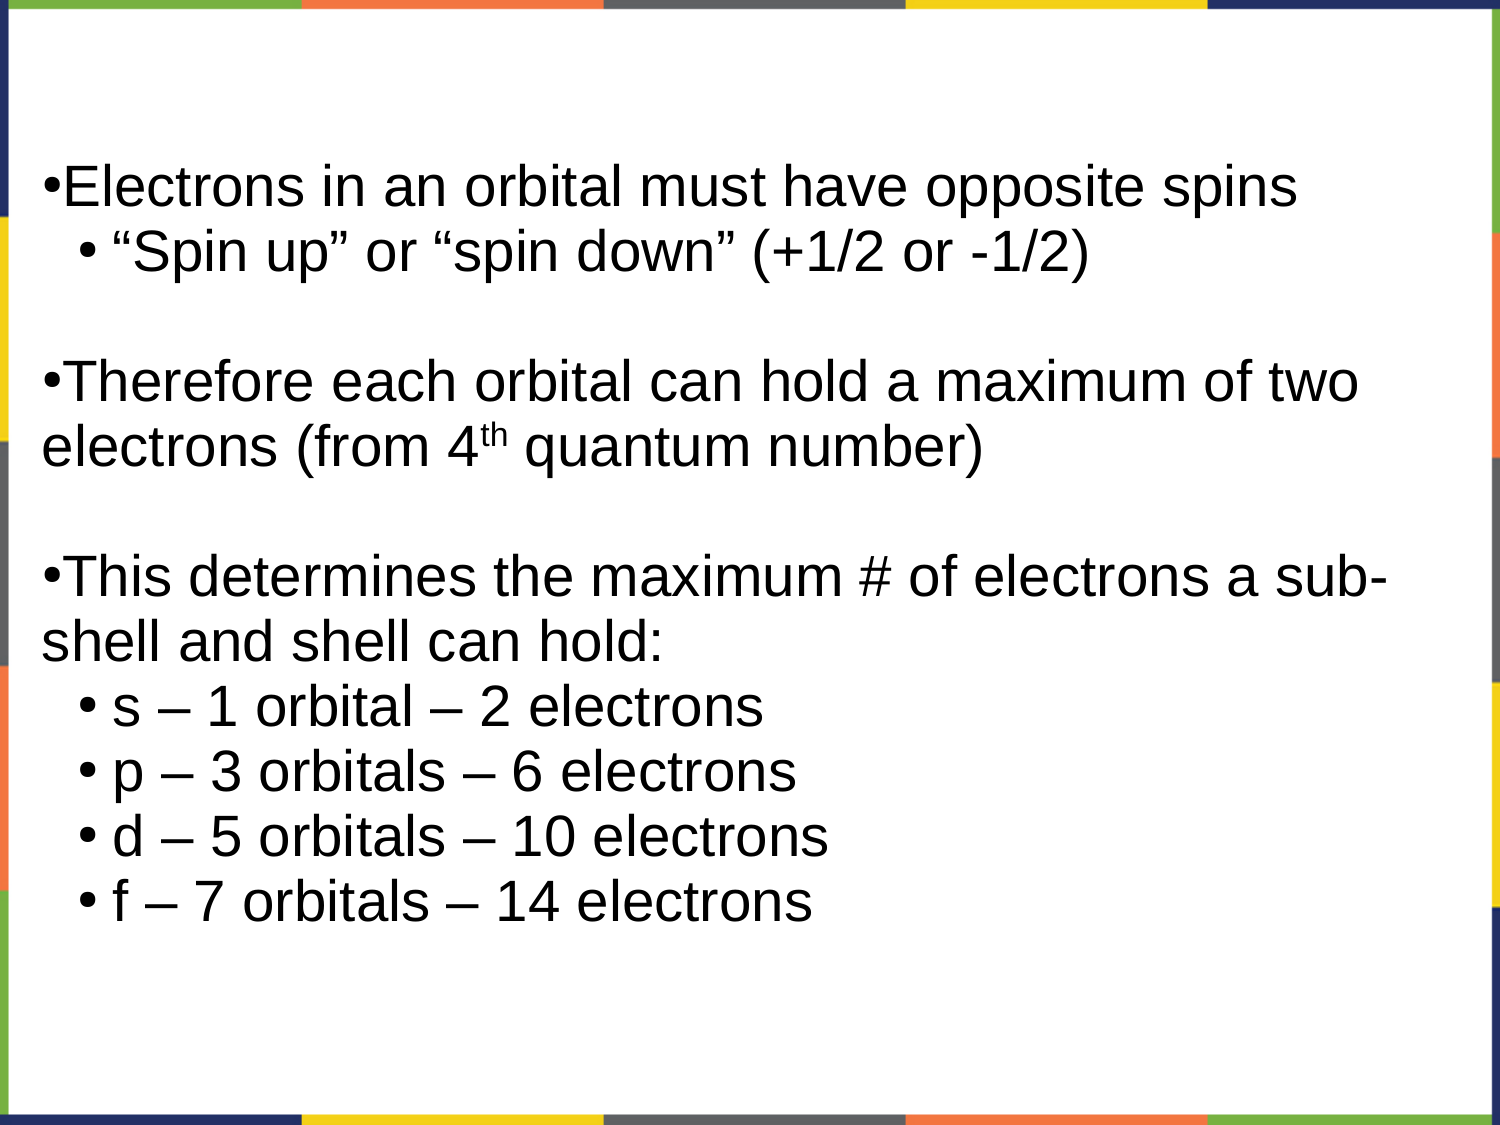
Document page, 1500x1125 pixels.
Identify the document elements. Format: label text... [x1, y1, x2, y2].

text_box Electrons in an orbital must have opposite spins “Spin up” or “spin down” (+1/2 or -1/2) Therefore each orbital can hold a maximum of two electrons (from 4th quantum number) This determines the maximum # of electrons a sub-shell and shell can hold: s – 1 orbital – 2 electrons p – 3 orbitals – 6 electrons d – 5 orbitals – 10 electrons f – 7 orbitals – 14 electrons [41, 87, 1426, 1010]
picture [0, 0, 1500, 1125]
